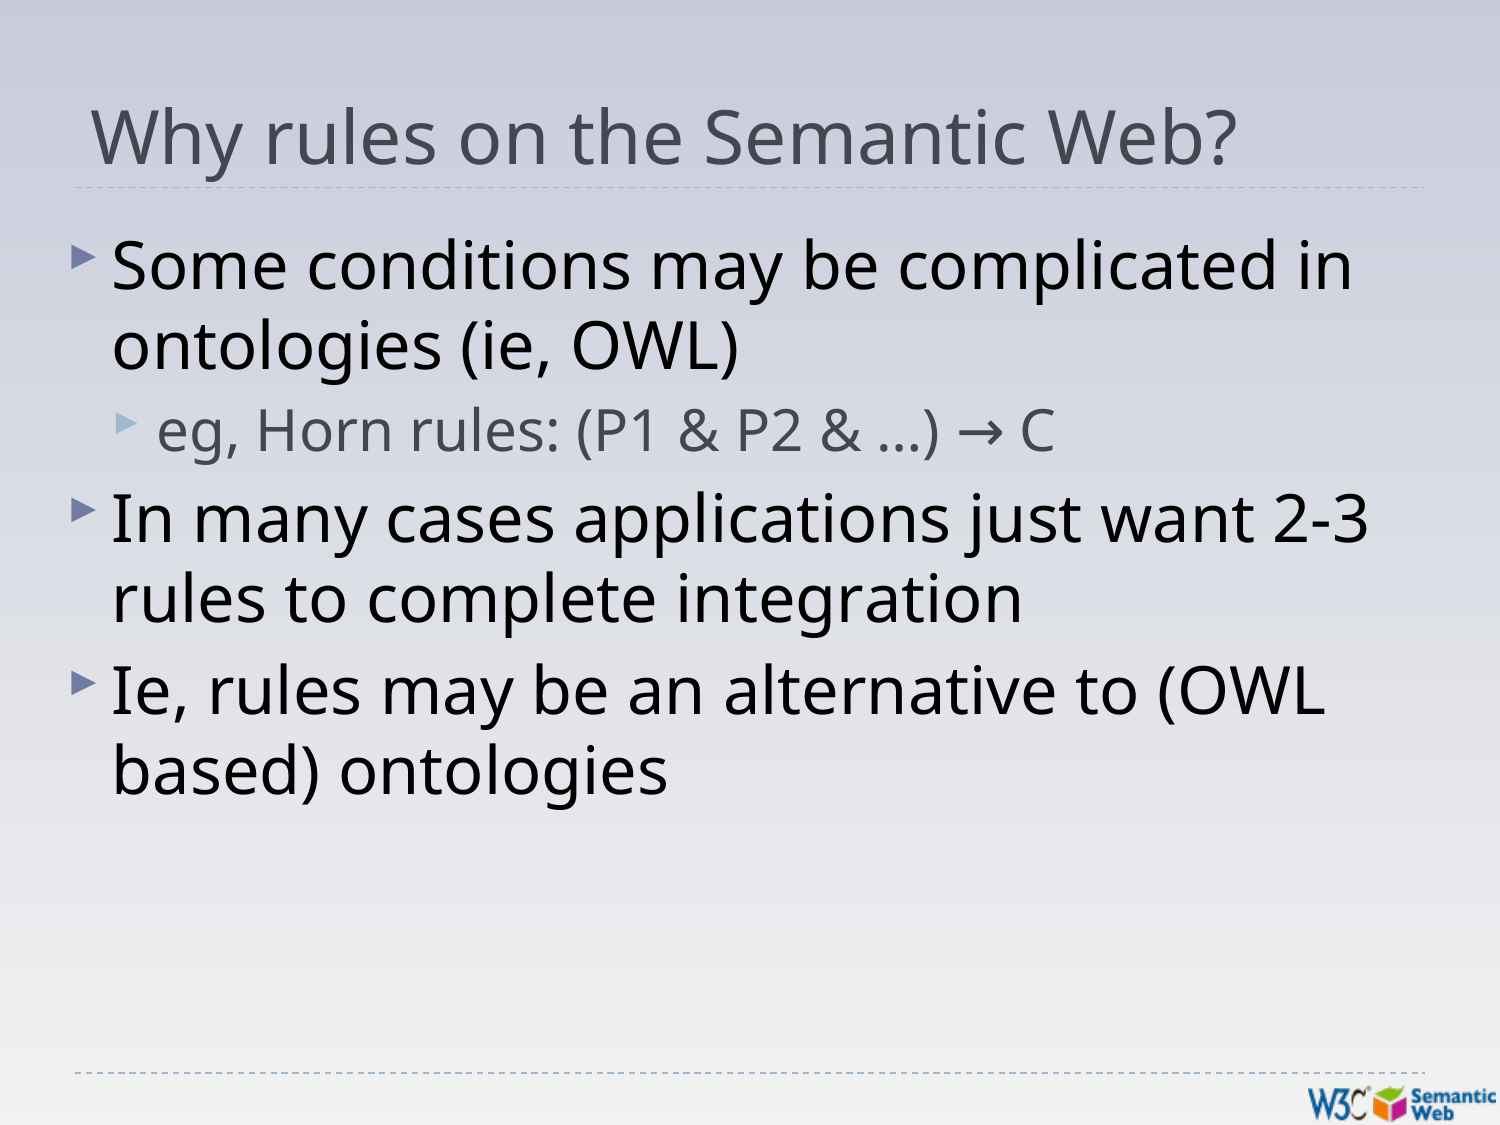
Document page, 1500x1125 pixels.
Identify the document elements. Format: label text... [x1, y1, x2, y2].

list Some conditions may be complicated in ontologies (ie, OWL) eg, Horn rules: (P1 & P2 & …) → C In many cases applications just want 2-3 rules to complete integration Ie, rules may be an alternative to (OWL based) ontologies [52, 215, 1499, 1045]
title Why rules on the Semantic Web? [75, 24, 1426, 188]
picture [1308, 1084, 1496, 1122]
